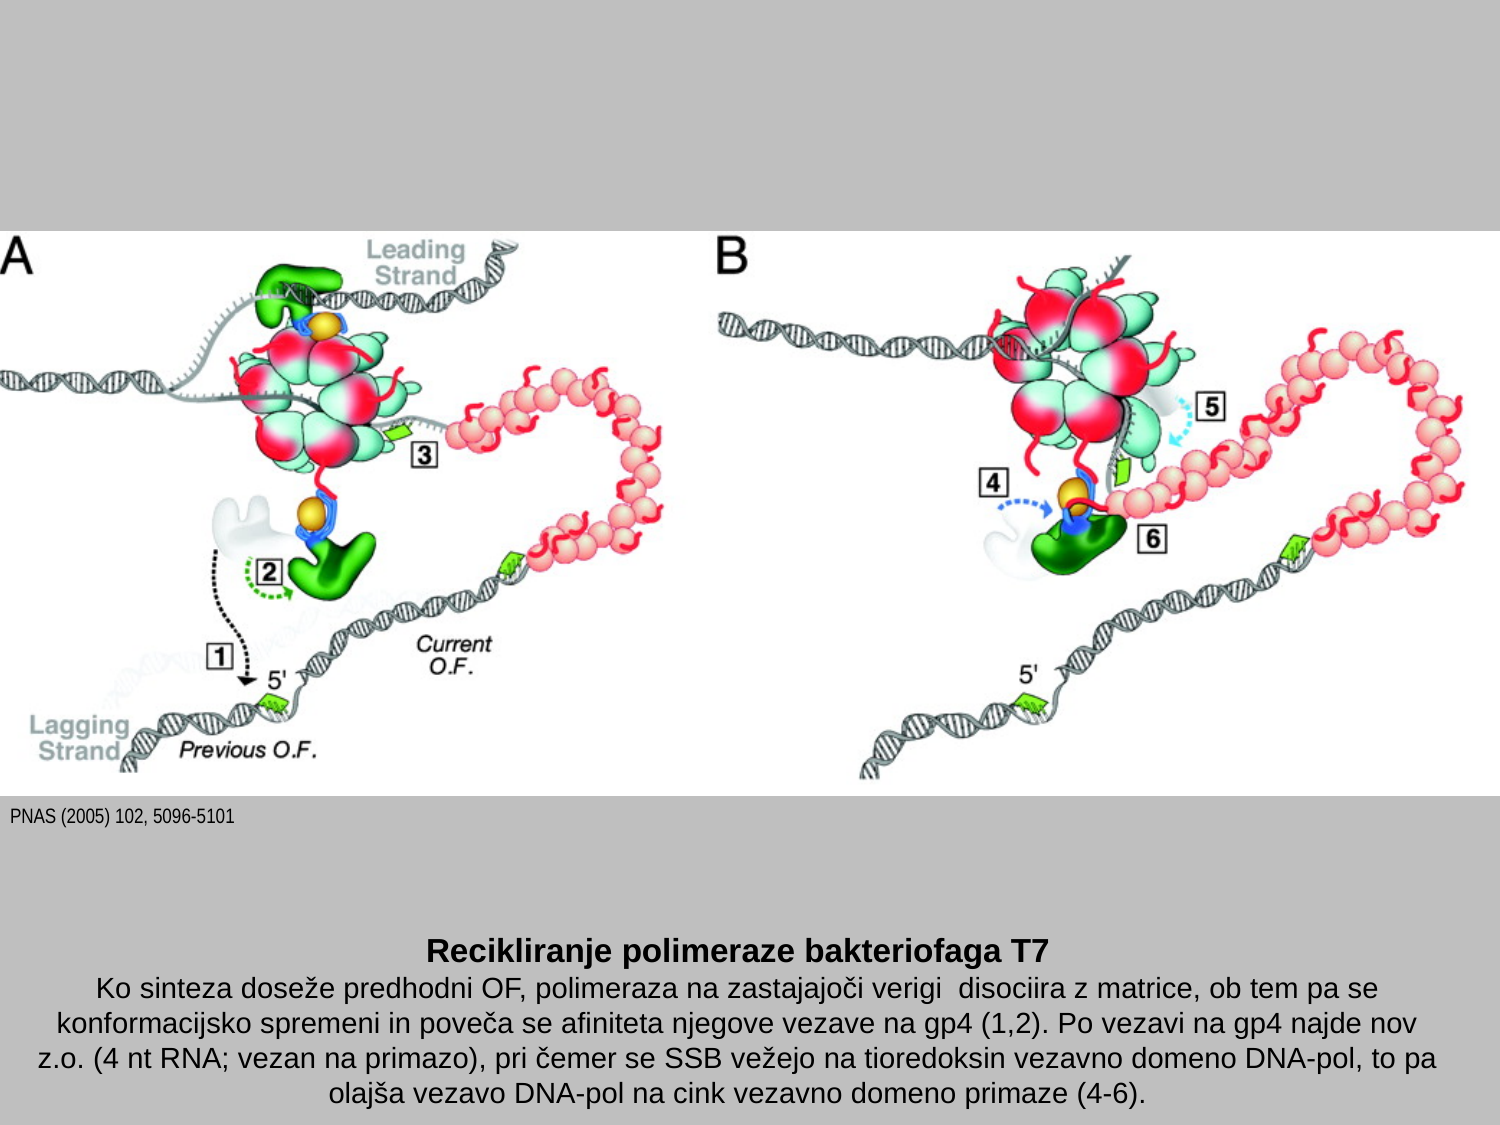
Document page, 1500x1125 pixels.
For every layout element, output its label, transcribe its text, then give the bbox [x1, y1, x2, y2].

picture [0, 231, 1500, 796]
text_box Recikliranje polimeraze bakteriofaga T7 Ko sinteza doseže predhodni OF, polimeraza na zastajajoči verigi disociira z matrice, ob tem pa se konformacijsko spremeni in poveča se afiniteta njegove vezave na gp4 (1,2). Po vezavi na gp4 najde nov z.o. (4 nt RNA; vezan na primazo), pri čemer se SSB vežejo na tioredoksin vezavno domeno DNA-pol, to pa olajša vezavo DNA-pol na cink vezavno domeno primaze (4-6). [17, 922, 1459, 1117]
text_box PNAS (2005) 102, 5096-5101 [0, 796, 746, 836]
